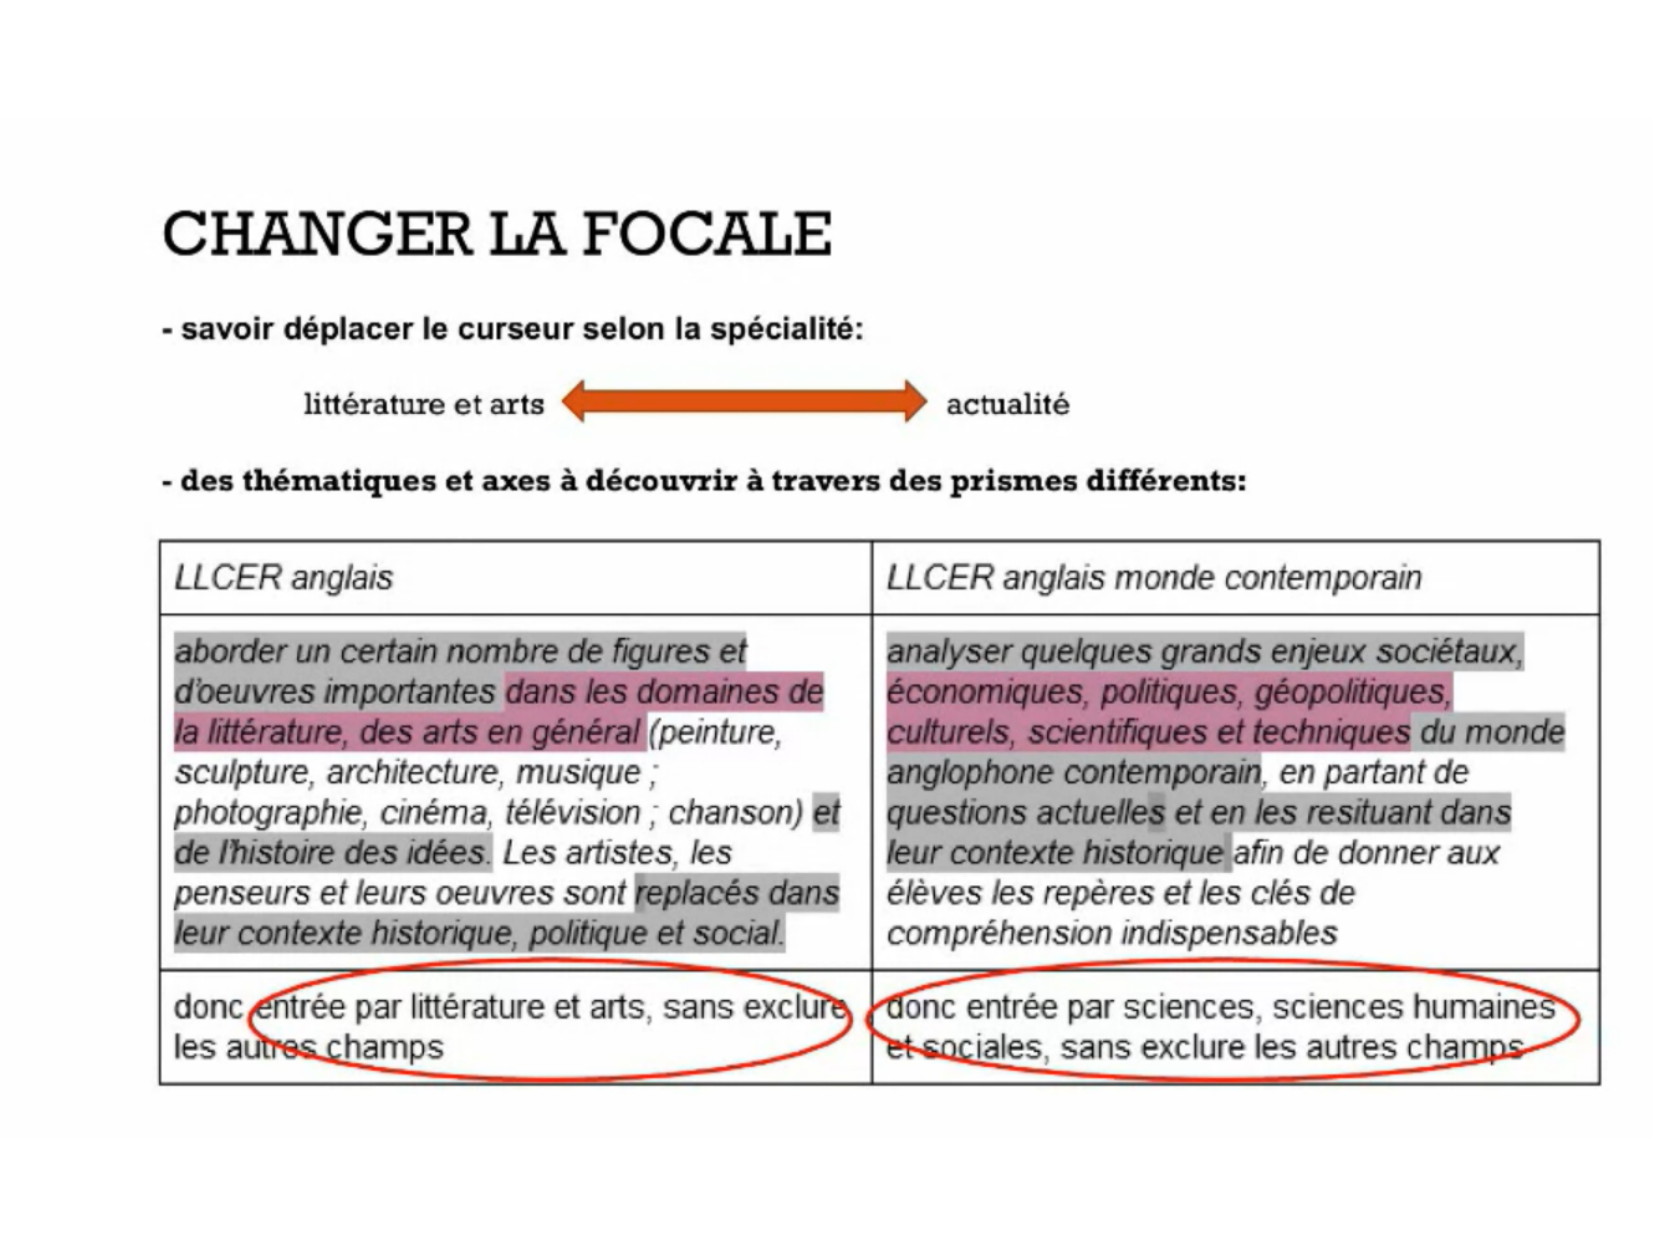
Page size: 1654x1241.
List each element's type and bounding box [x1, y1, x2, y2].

picture [0, 118, 1654, 1138]
